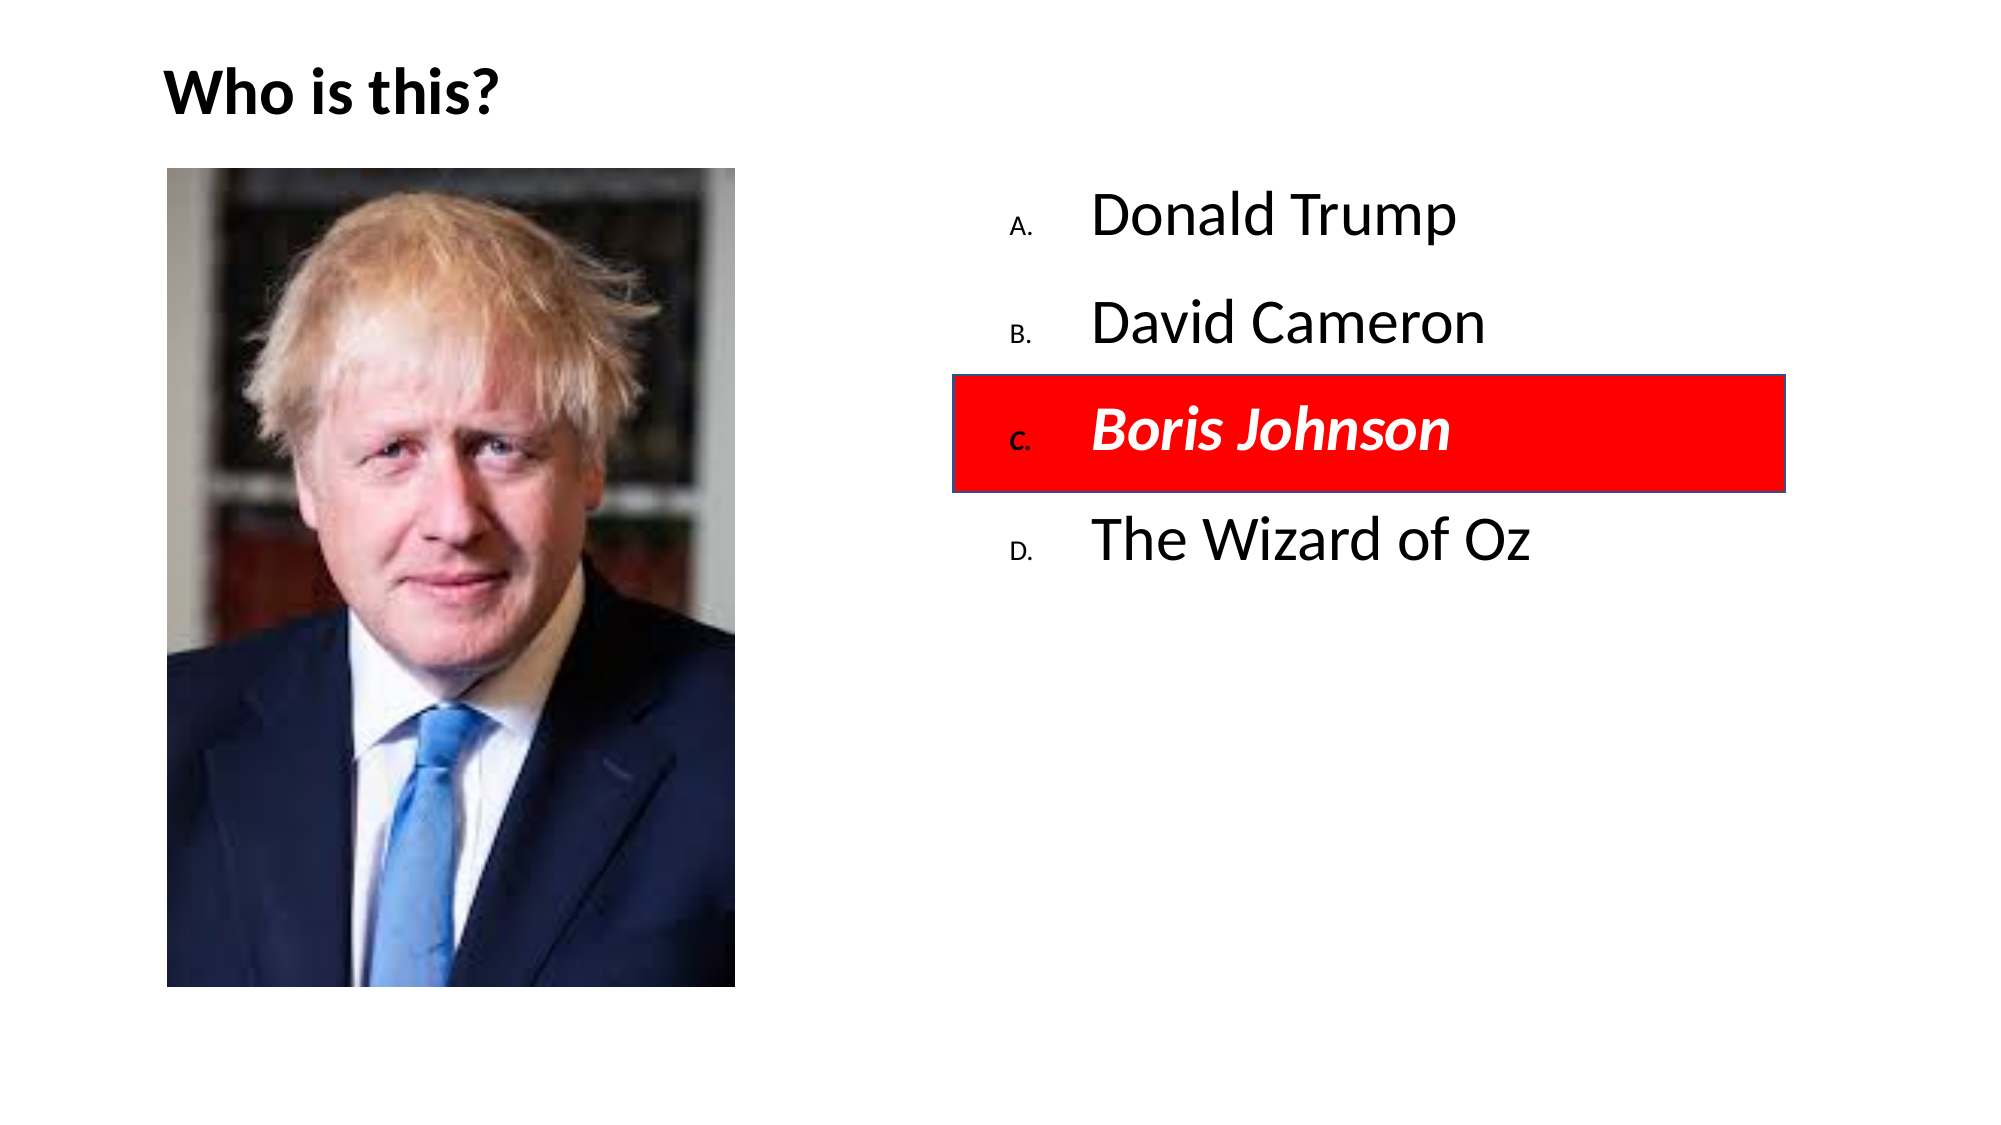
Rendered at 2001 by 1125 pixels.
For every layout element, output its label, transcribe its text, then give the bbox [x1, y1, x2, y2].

list The Wizard of Oz [953, 485, 1932, 614]
picture [167, 168, 735, 987]
text_box Who is this? [149, 41, 518, 136]
list David Cameron [953, 268, 1932, 375]
list Donald Trump [953, 160, 1932, 268]
list Boris Johnson [953, 375, 1932, 485]
